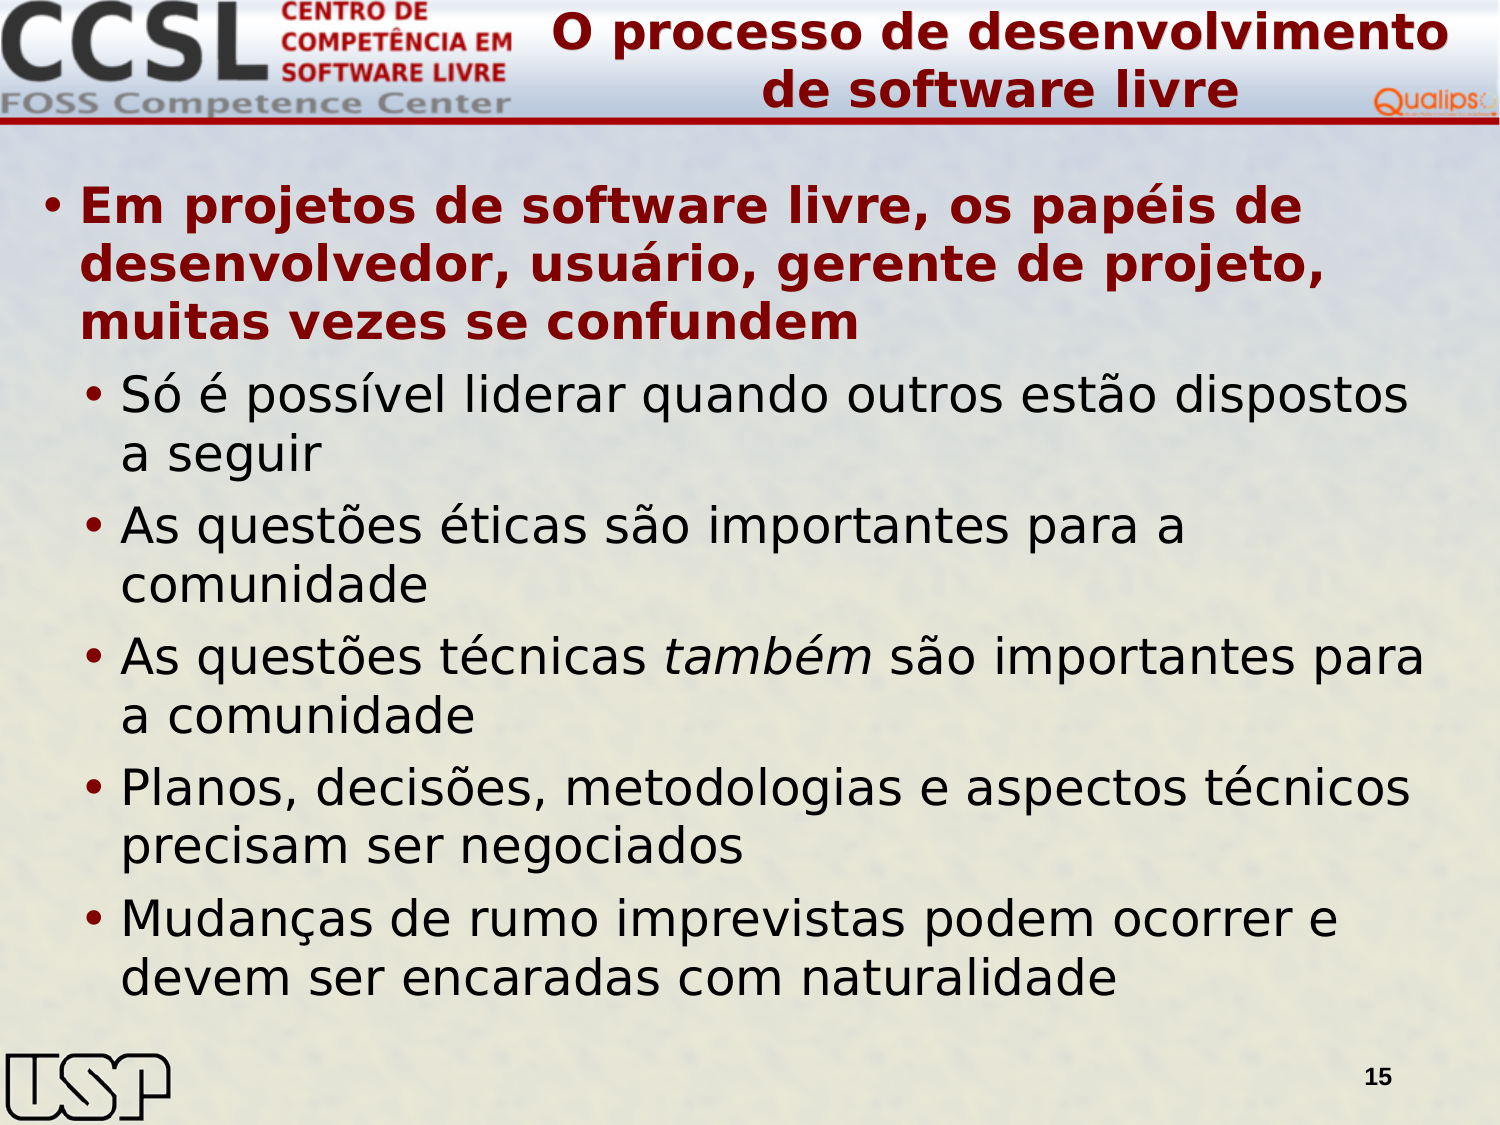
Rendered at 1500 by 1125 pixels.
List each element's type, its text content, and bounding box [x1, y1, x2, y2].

title O processo de desenvolvimento de software livre [501, 0, 1500, 123]
picture [0, 0, 1500, 1125]
list Em projetos de software livre, os papéis de desenvolvedor, usuário, gerente de projeto, muitas vezes se confundem Só é possível liderar quando outros estão dispostos a seguir As questões éticas são importantes para a comunidade As questões técnicas também são importantes para a comunidade Planos, decisões, metodologias e aspectos técnicos precisam ser negociados Mudanças de rumo imprevistas podem ocorrer e devem ser encaradas com naturalidade [38, 177, 1447, 1007]
